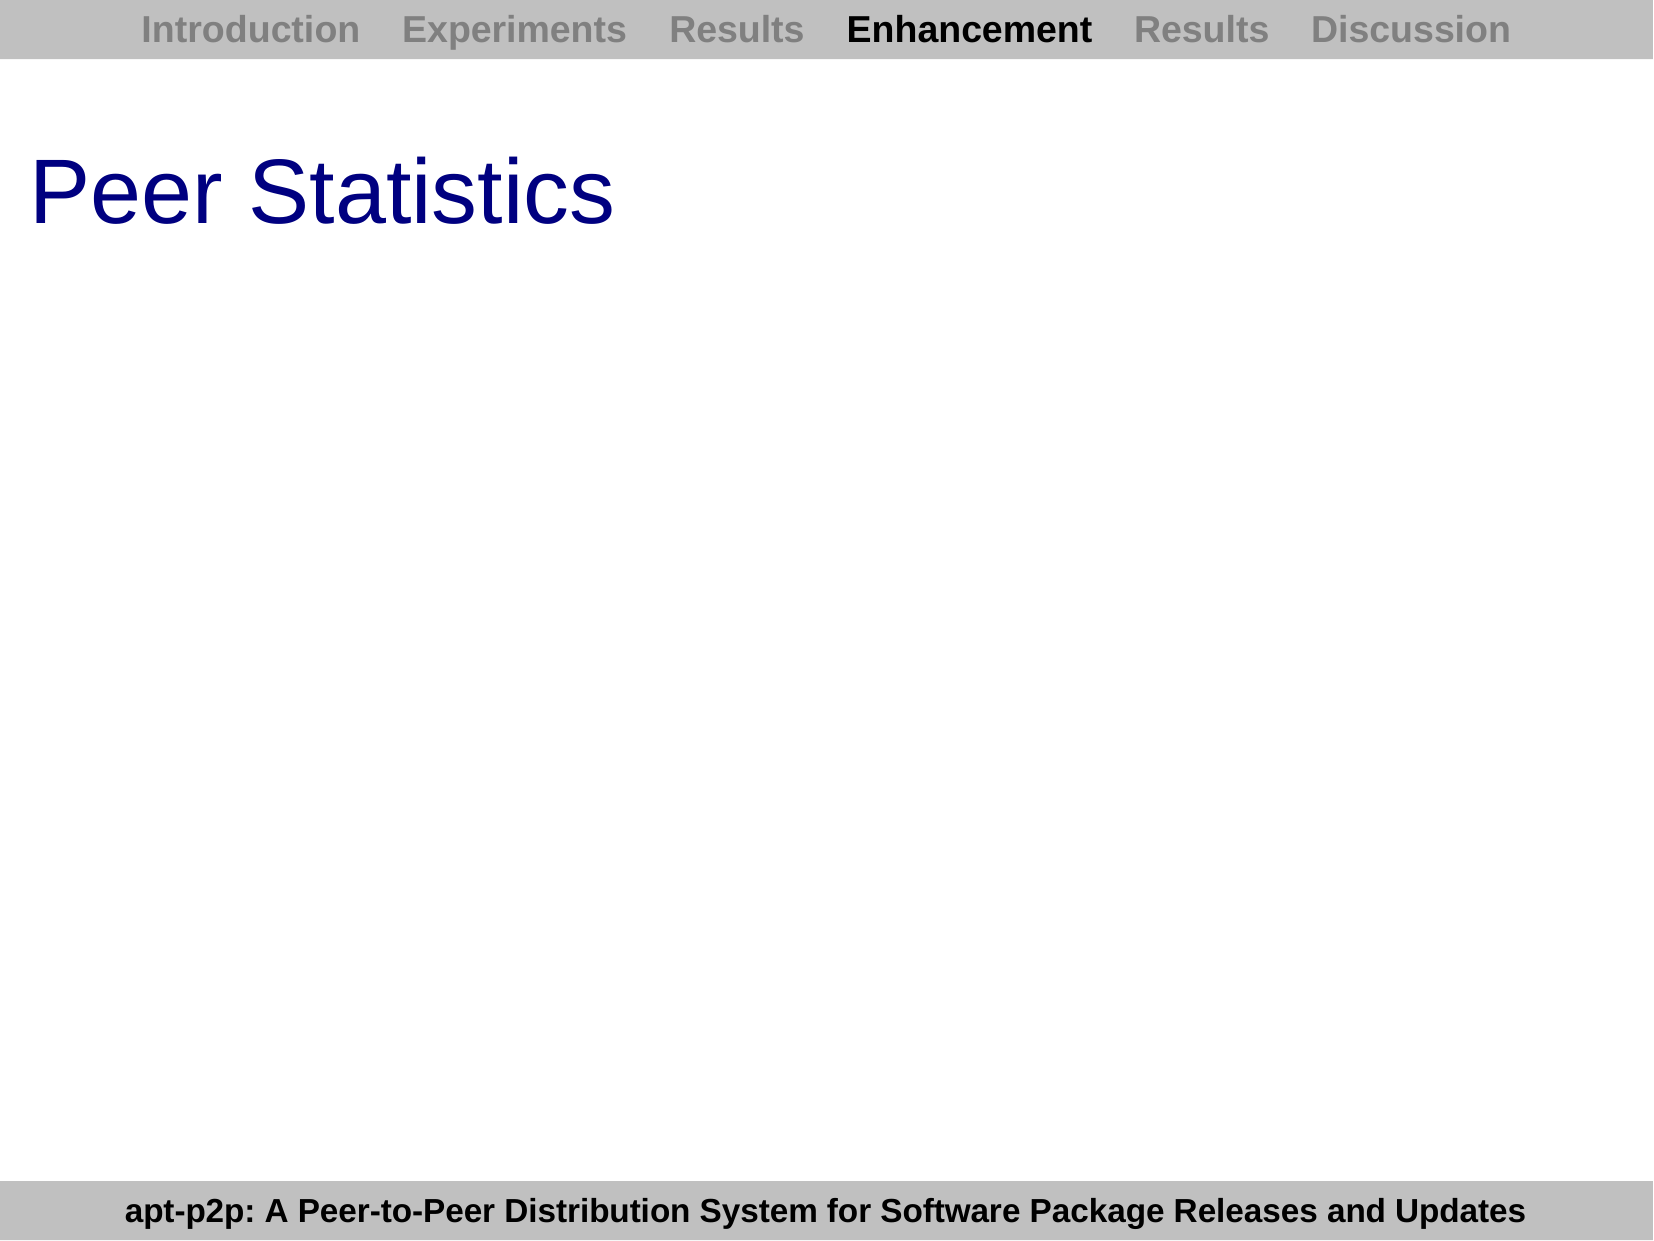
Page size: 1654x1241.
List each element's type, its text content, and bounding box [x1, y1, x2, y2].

title Peer Statistics [29, 88, 1442, 296]
